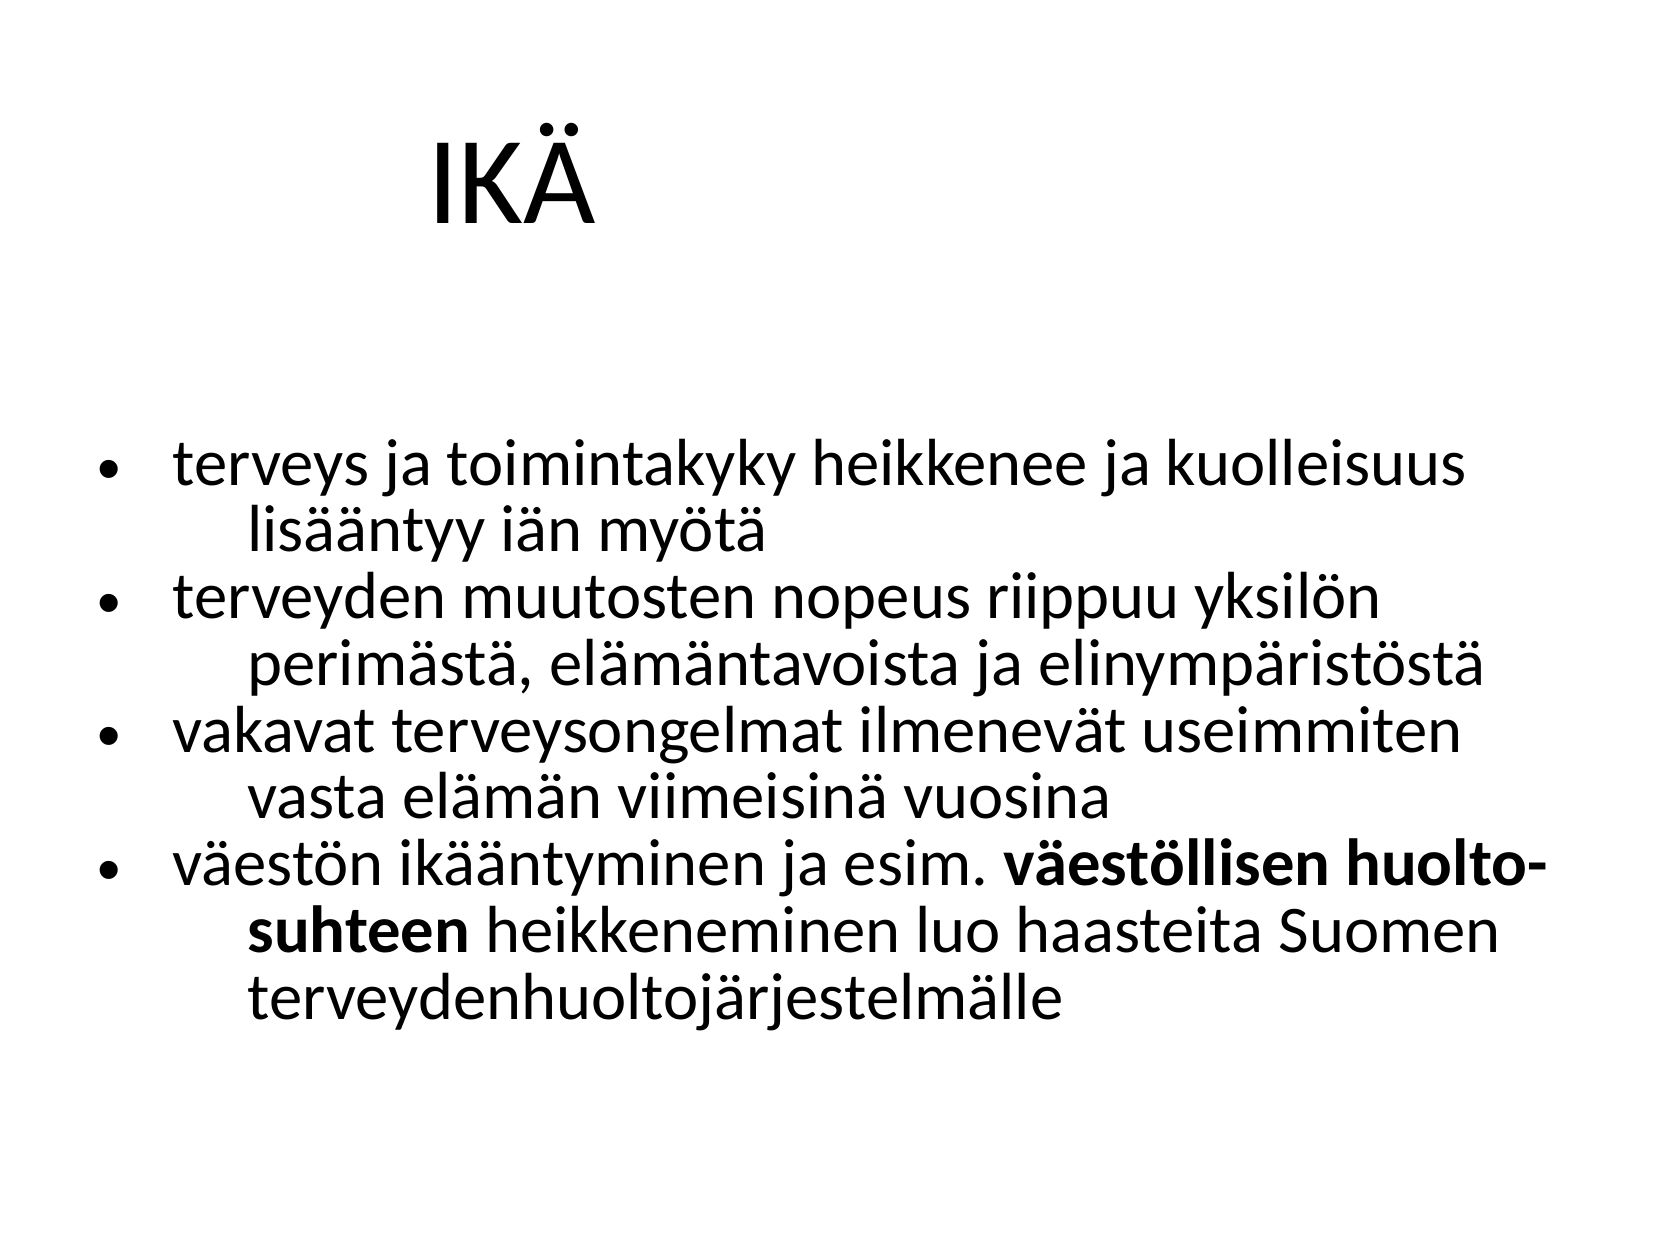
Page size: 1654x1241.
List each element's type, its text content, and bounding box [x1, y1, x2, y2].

text_box IKÄ [412, 122, 623, 290]
text_box terveys ja toimintakyky heikkenee ja kuolleisuus lisääntyy iän myötä terveyden muutosten nopeus riippuu yksilön perimästä, elämäntavoista ja elinympäristöstä vakavat terveysongelmat ilmenevät useimmiten vasta elämän viimeisinä vuosina väestön ikääntyminen ja esim. väestöllisen huolto-suhteen heikkeneminen luo haasteita Suomen terveydenhuoltojärjestelmälle [82, 427, 1598, 1173]
